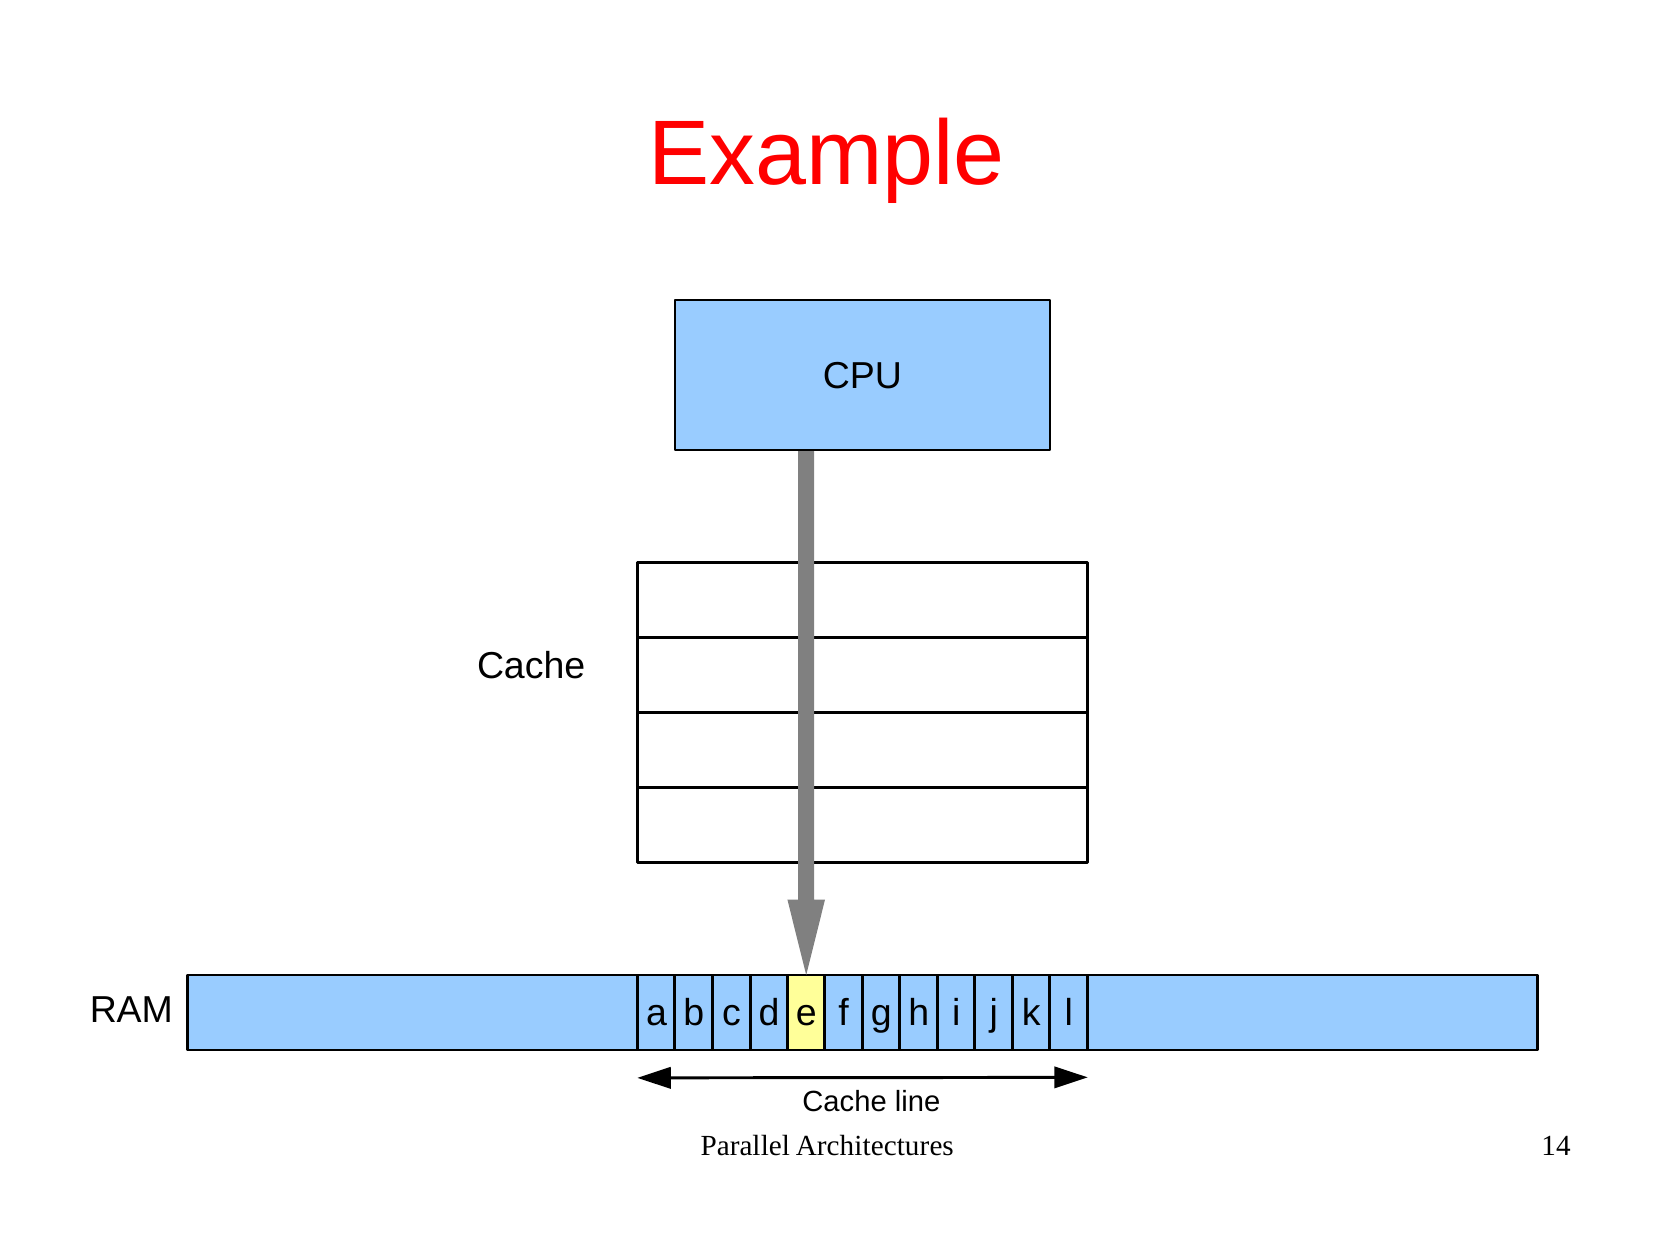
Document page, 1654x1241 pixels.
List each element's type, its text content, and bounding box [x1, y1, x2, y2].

text_box Cache line [787, 1077, 956, 1126]
text_box l [1049, 975, 1088, 1051]
text_box Cache [462, 637, 601, 695]
text_box a [637, 975, 674, 1051]
text_box g [862, 975, 899, 1051]
text_box f [824, 975, 862, 1051]
text_box i [937, 975, 974, 1051]
text_box j [974, 975, 1012, 1051]
text_box RAM [75, 981, 188, 1039]
text_box e [787, 975, 824, 1051]
text_box h [899, 975, 937, 1051]
text_box [1088, 975, 1538, 1051]
text_box CPU [675, 300, 1051, 451]
text_box [187, 975, 637, 1051]
text_box c [712, 975, 750, 1051]
text_box k [1012, 975, 1049, 1051]
text_box d [750, 975, 787, 1051]
text_box [637, 451, 1088, 976]
text_box b [674, 975, 712, 1051]
title Example [82, 49, 1571, 257]
